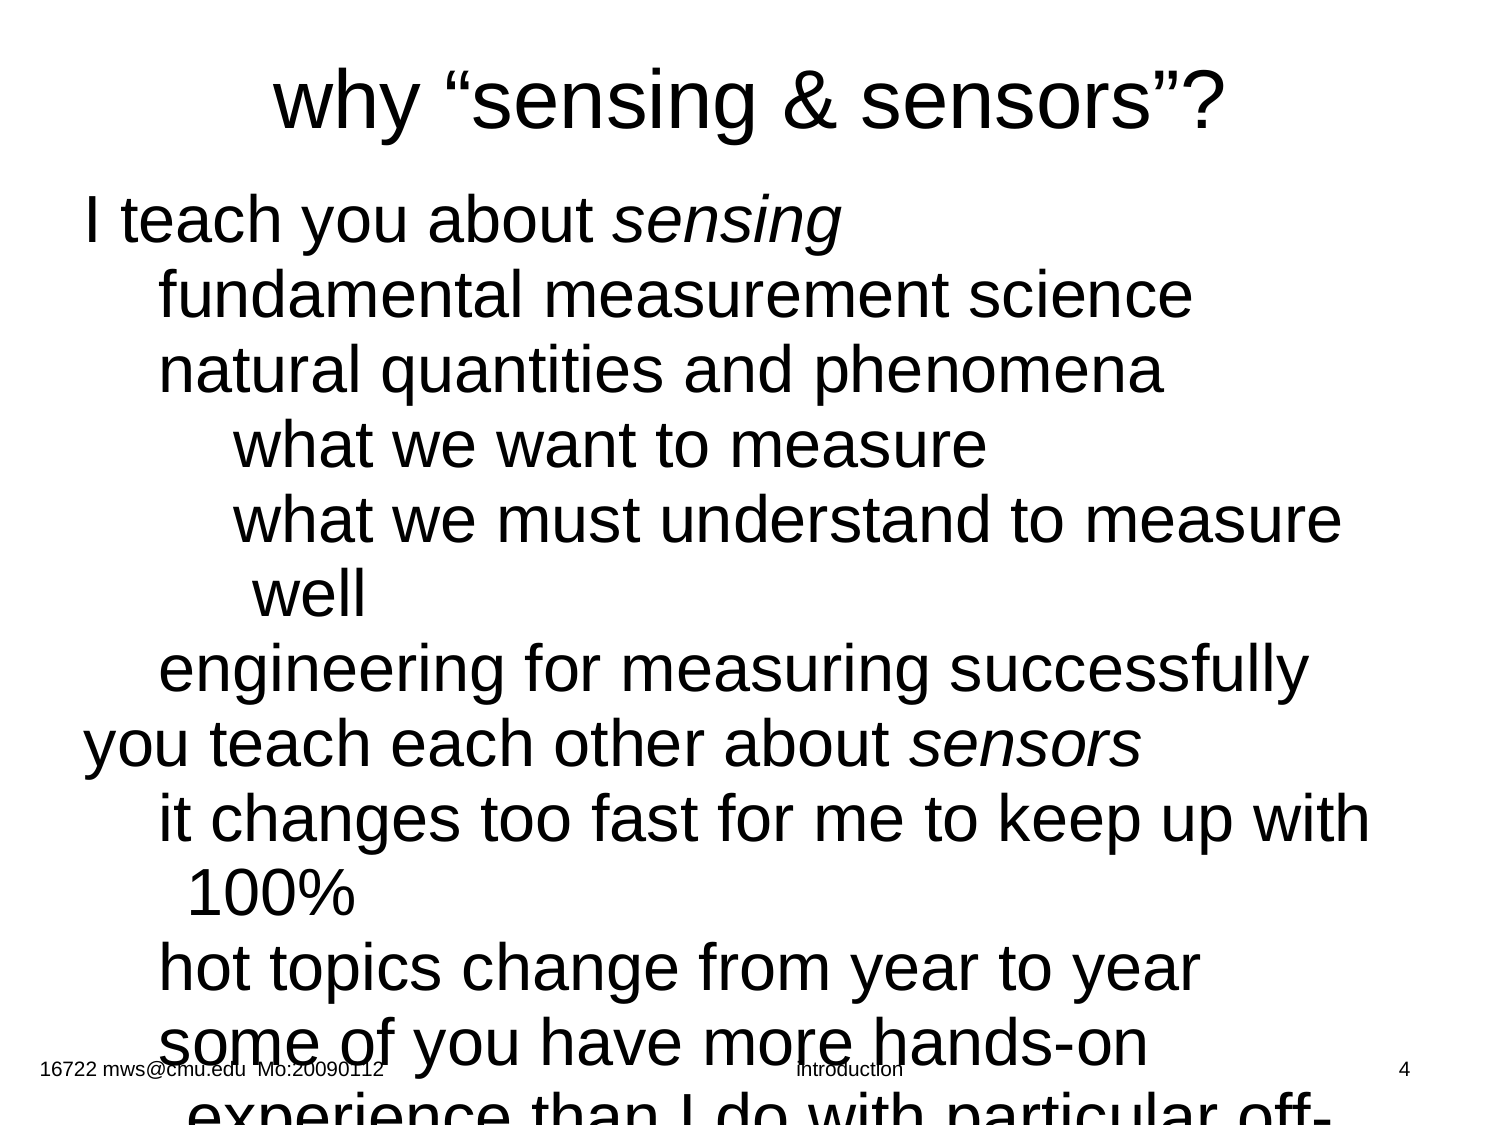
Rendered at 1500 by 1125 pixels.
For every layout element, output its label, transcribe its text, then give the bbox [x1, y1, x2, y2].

list I teach you about sensing fundamental measurement science natural quantities and phenomena what we want to measure what we must understand to measure well engineering for measuring successfully you teach each other about sensors it changes too fast for me to keep up with 100% hot topics change from year to year some of you have more hands-on experience than I do with particular off-the-shelf sensors [49, 174, 1425, 1125]
title why “sensing & sensors”? [24, 37, 1476, 163]
